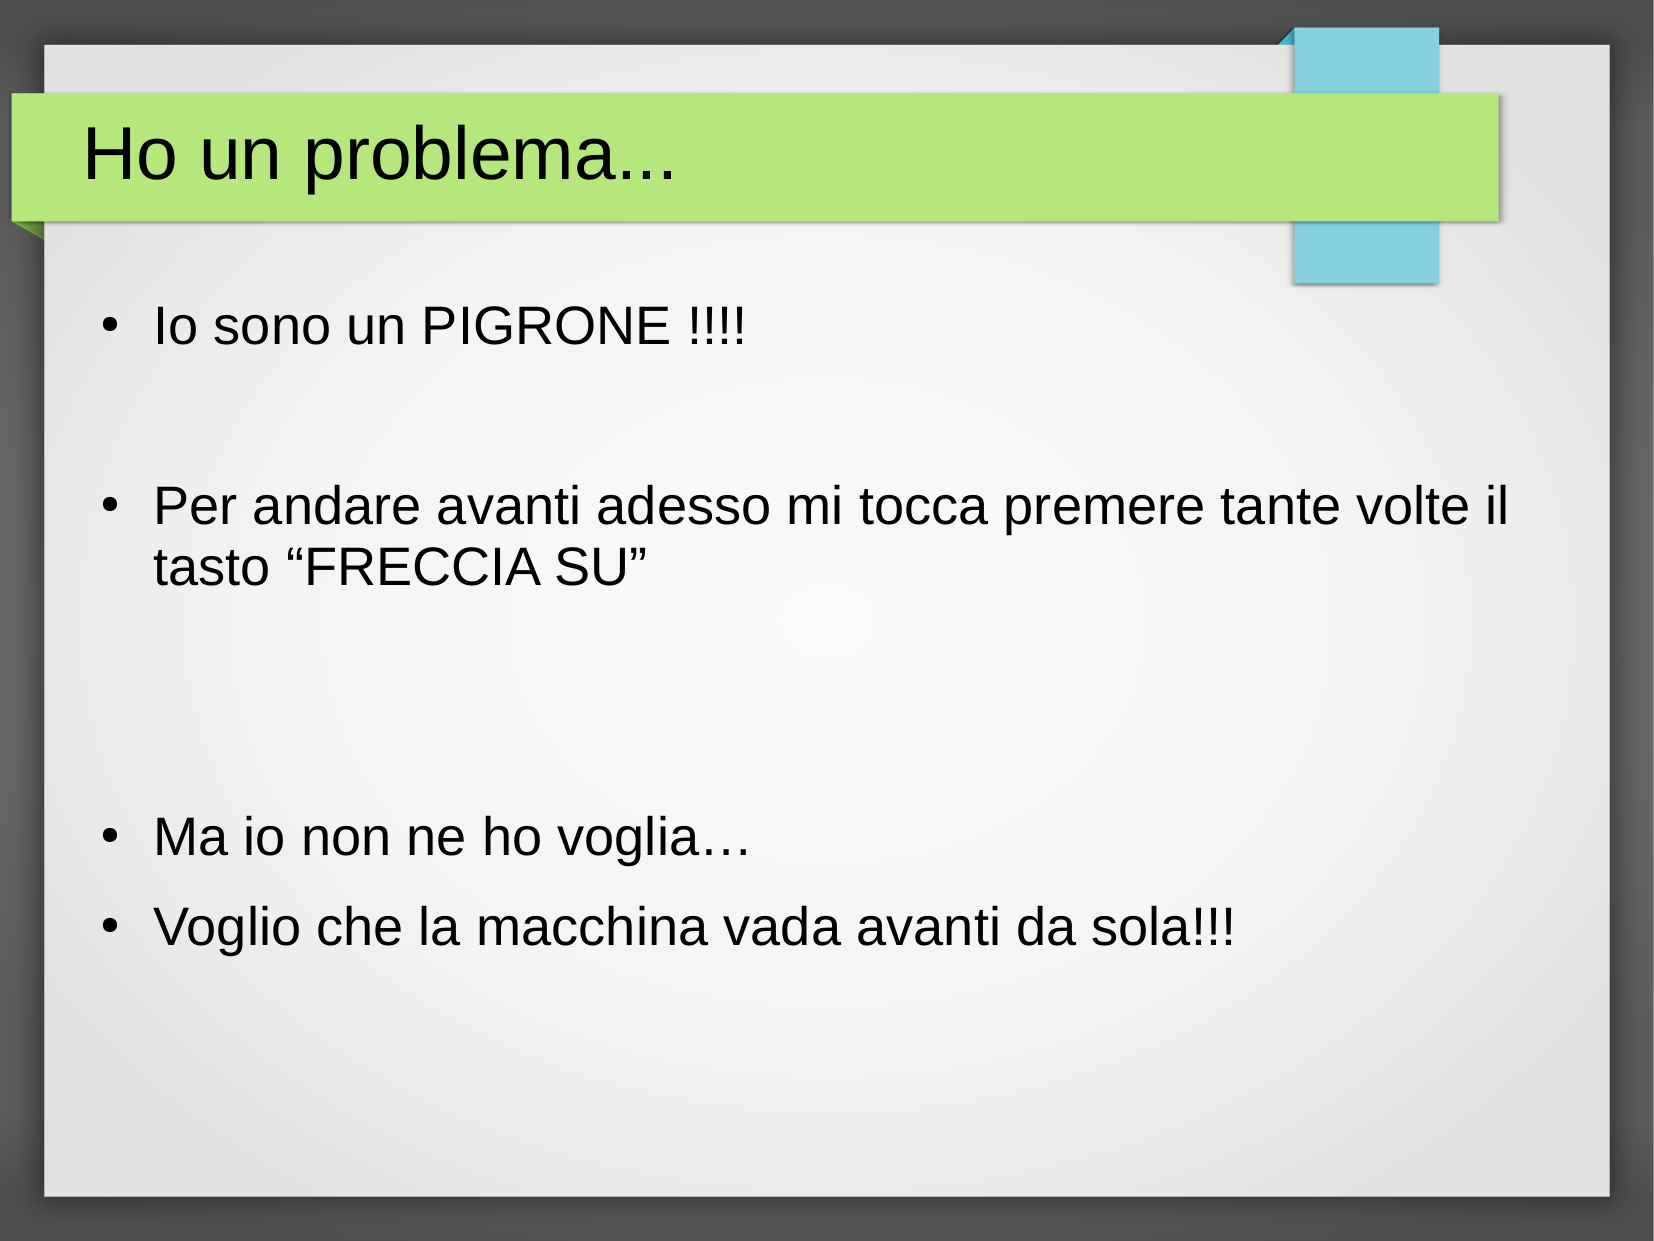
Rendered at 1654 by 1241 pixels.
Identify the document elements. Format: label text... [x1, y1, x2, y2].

title Ho un problema... [82, 94, 1264, 213]
list Io sono un PIGRONE !!!! Per andare avanti adesso mi tocca premere tante volte il tasto “FRECCIA SU” Ma io non ne ho voglia… Voglio che la macchina vada avanti da sola!!! [82, 295, 1571, 1015]
picture [0, 0, 1654, 1241]
